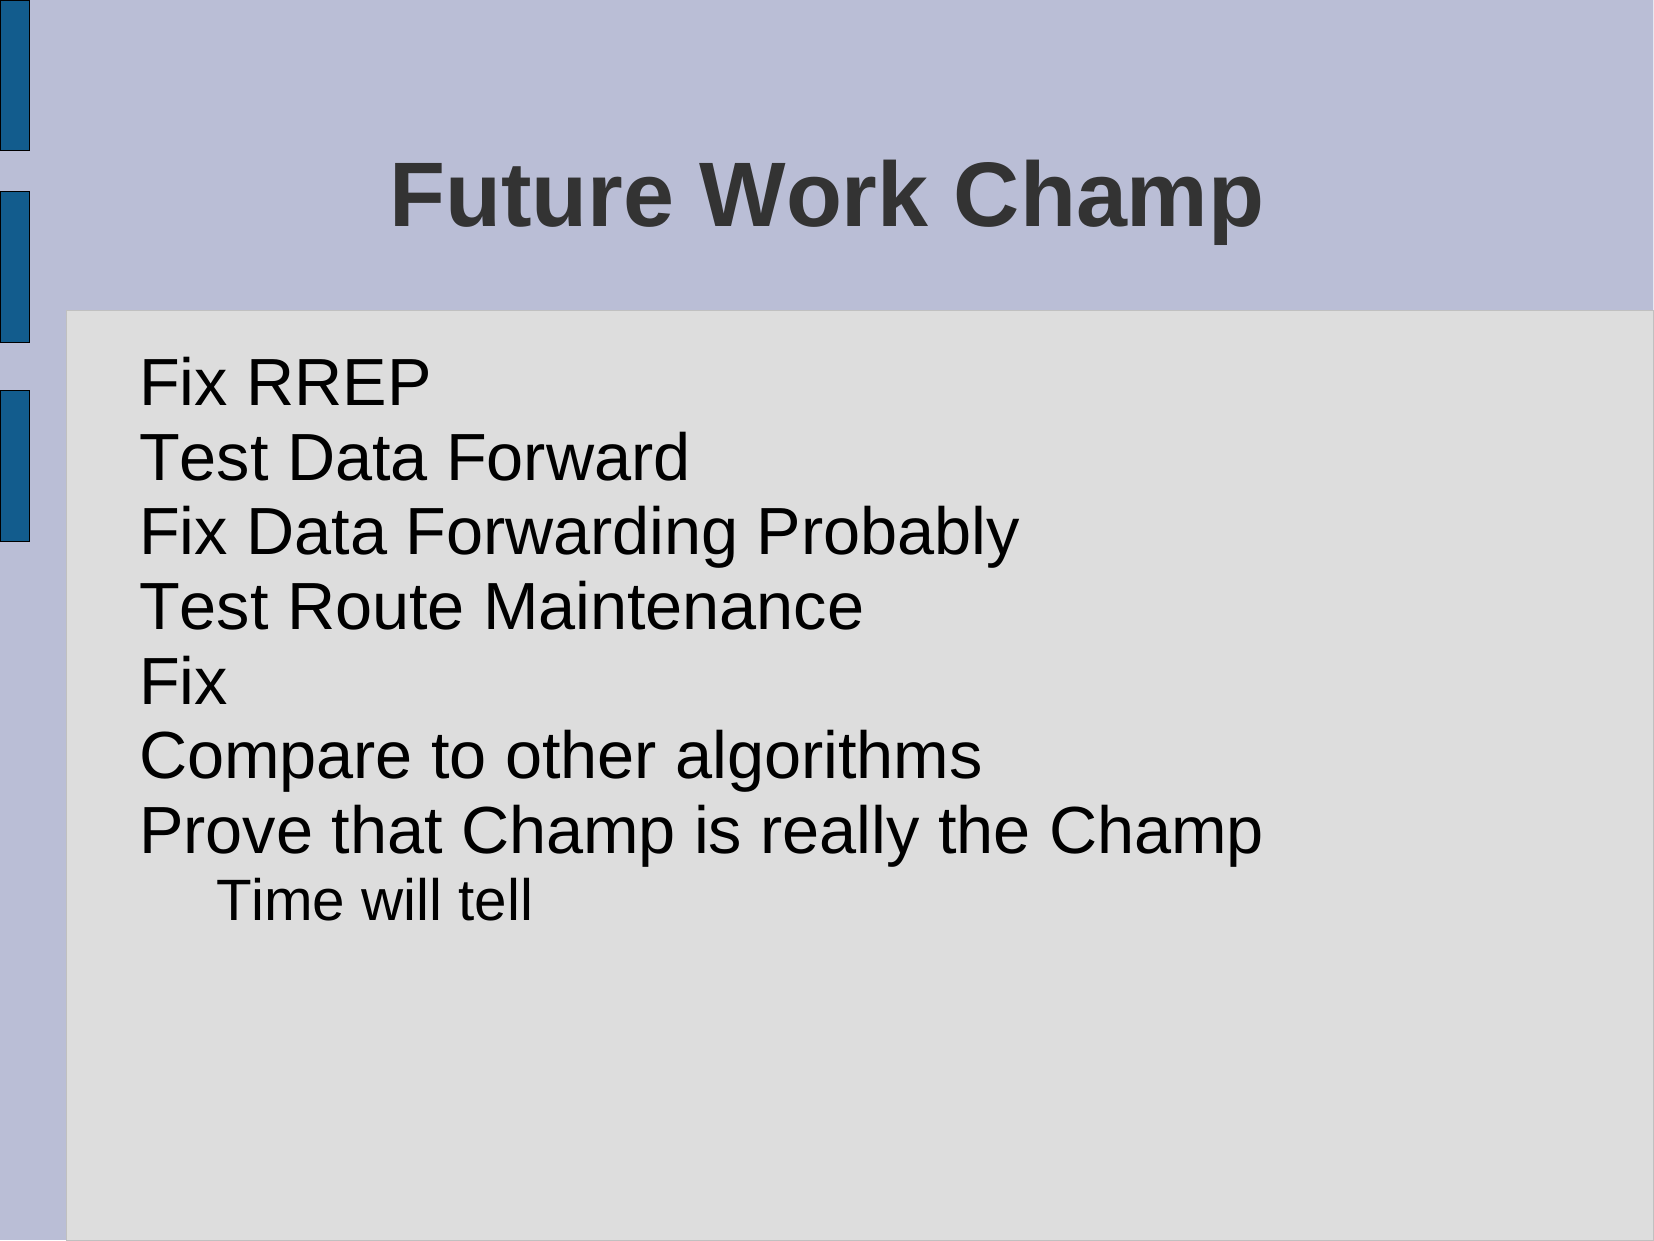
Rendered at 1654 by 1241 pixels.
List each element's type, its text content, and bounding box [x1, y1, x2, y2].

list Fix RREP Test Data Forward Fix Data Forwarding Probably Test Route Maintenance Fix Compare to other algorithms Prove that Champ is really the Champ Time will tell [121, 344, 1534, 1112]
title Future Work Champ [121, 98, 1534, 291]
